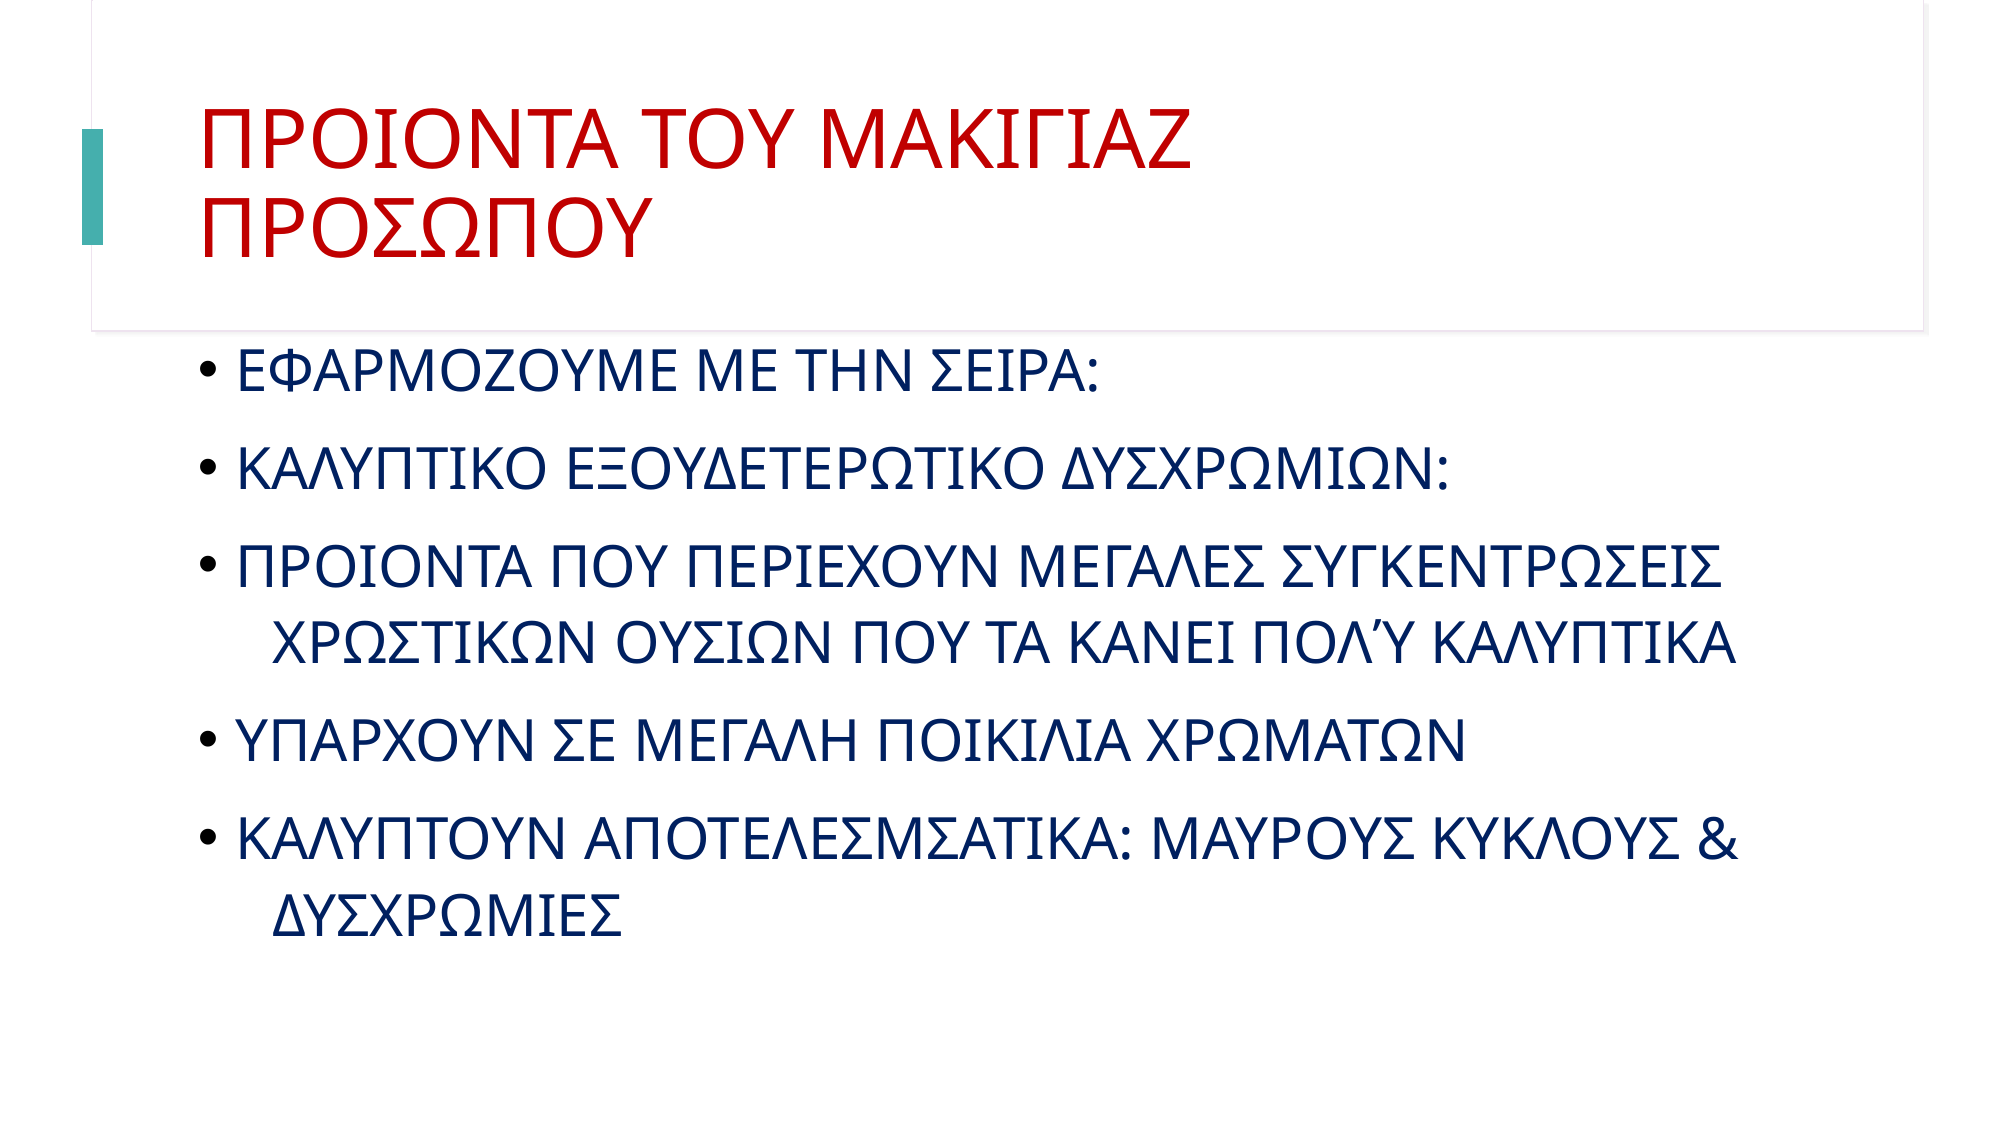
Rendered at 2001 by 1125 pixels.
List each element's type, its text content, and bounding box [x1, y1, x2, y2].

list ΕΦΑΡΜΟΖΟΥΜΕ ΜΕ ΤΗΝ ΣΕΙΡΑ: ΚΑΛΥΠΤΙΚΟ ΕΞΟΥΔΕΤΕΡΩΤΙΚΟ ΔΥΣΧΡΩΜΙΩΝ: ΠΡΟΙΟΝΤΑ ΠΟΥ ΠΕΡΙΕΧΟΥΝ ΜΕΓΑΛΕΣ ΣΥΓΚΕΝΤΡΩΣΕΙΣ ΧΡΩΣΤΙΚΩΝ ΟΥΣΙΩΝ ΠΟΥ ΤΑ ΚΑΝΕΙ ΠΟΛΎ ΚΑΛΥΠΤΙΚΑ ΥΠΑΡΧΟΥΝ ΣΕ ΜΕΓΑΛΗ ΠΟΙΚΙΛΙΑ ΧΡΩΜΑΤΩΝ ΚΑΛΥΠΤΟΥΝ ΑΠΟΤΕΛΕΣΜΣΑΤΙΚΑ: ΜΑΥΡΟΥΣ ΚΥΚΛΟΥΣ & ΔΥΣΧΡΩΜΙΕΣ [183, 319, 1852, 1013]
title ΠΡΟΙΟΝΤΑ ΤΟΥ ΜΑΚΙΓΙΑΖ ΠΡΟΣΩΠΟΥ [183, 90, 1544, 284]
